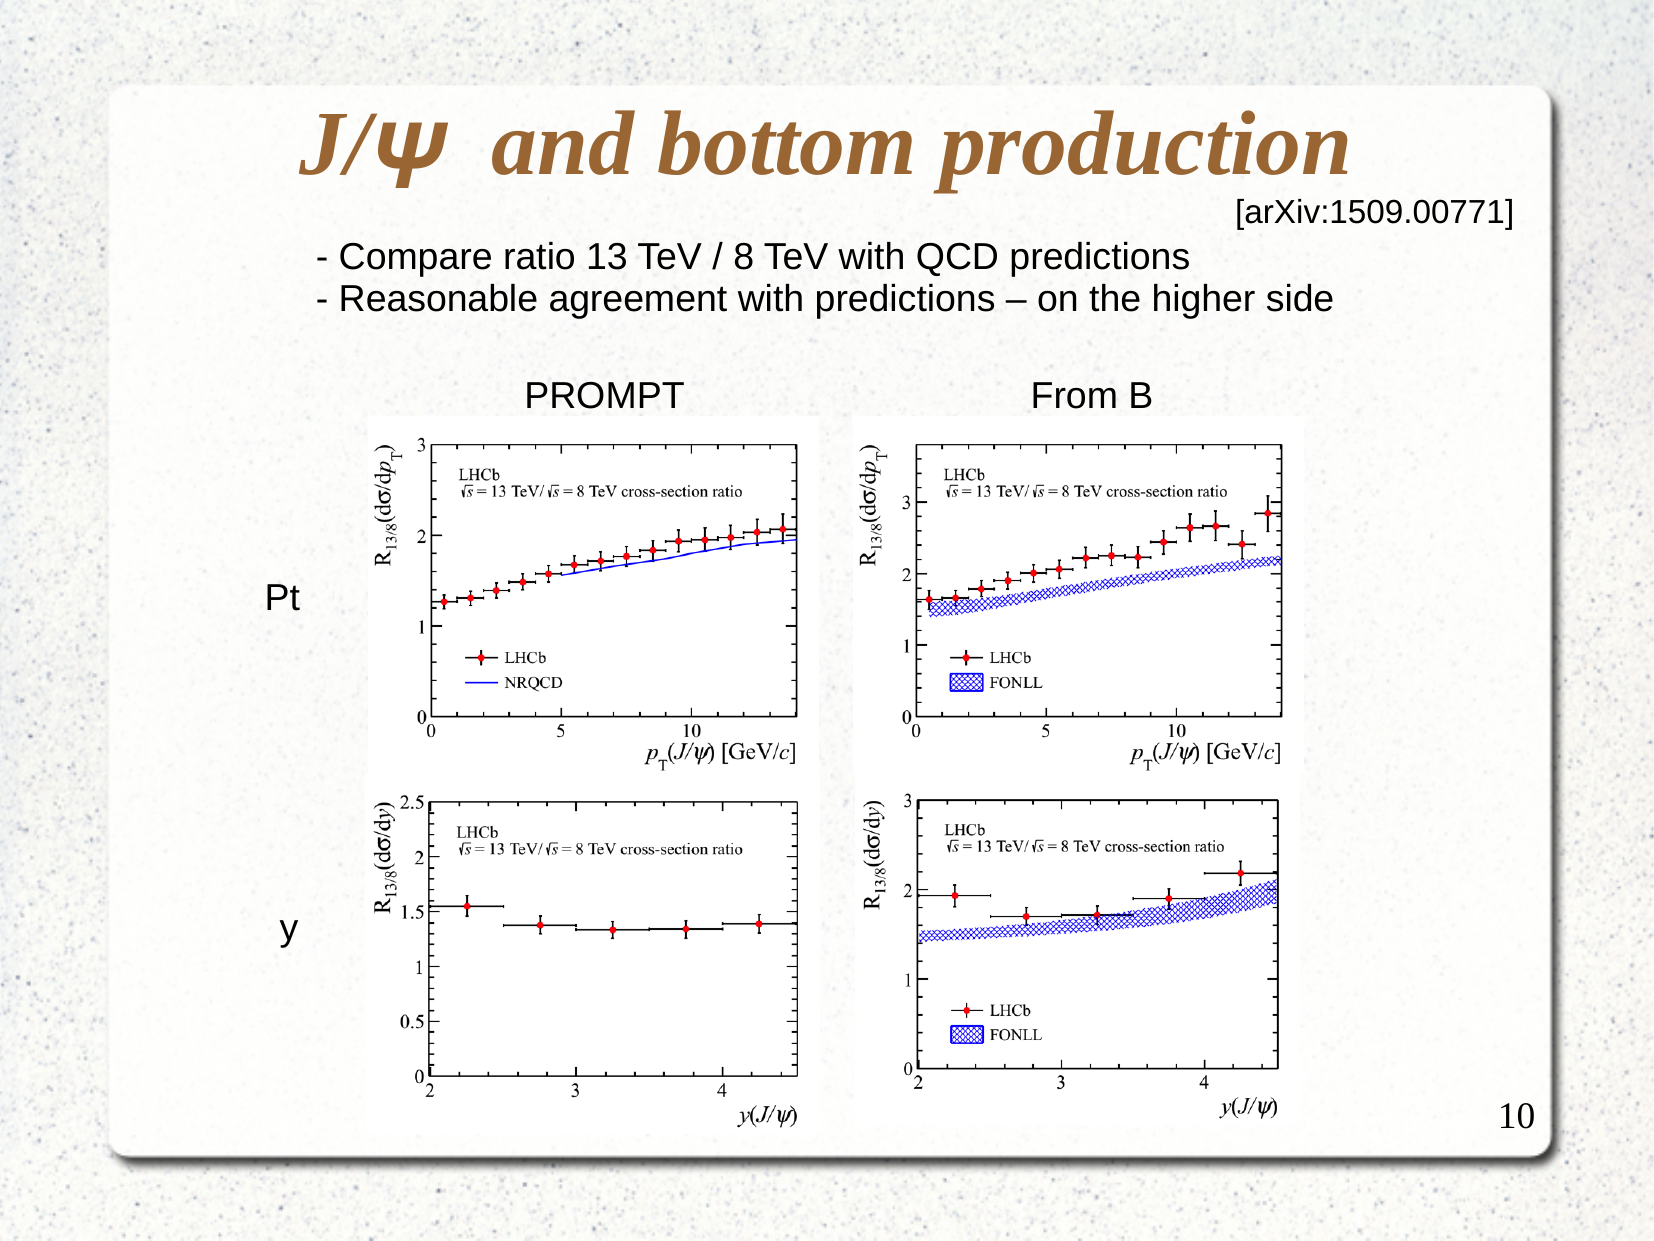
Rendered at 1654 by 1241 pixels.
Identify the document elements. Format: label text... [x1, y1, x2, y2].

picture [0, 0, 1654, 1241]
text_box From B [1015, 367, 1169, 425]
title J/Ψ and bottom production [118, 85, 1536, 207]
text_box [arXiv:1509.00771] [1220, 185, 1536, 246]
text_box Pt [249, 569, 316, 630]
text_box - Compare ratio 13 TeV / 8 TeV with QCD predictions - Reasonable agreement with predictions – on the higher side [301, 228, 1353, 328]
text_box y [264, 899, 331, 960]
text_box PROMPT [509, 367, 700, 425]
